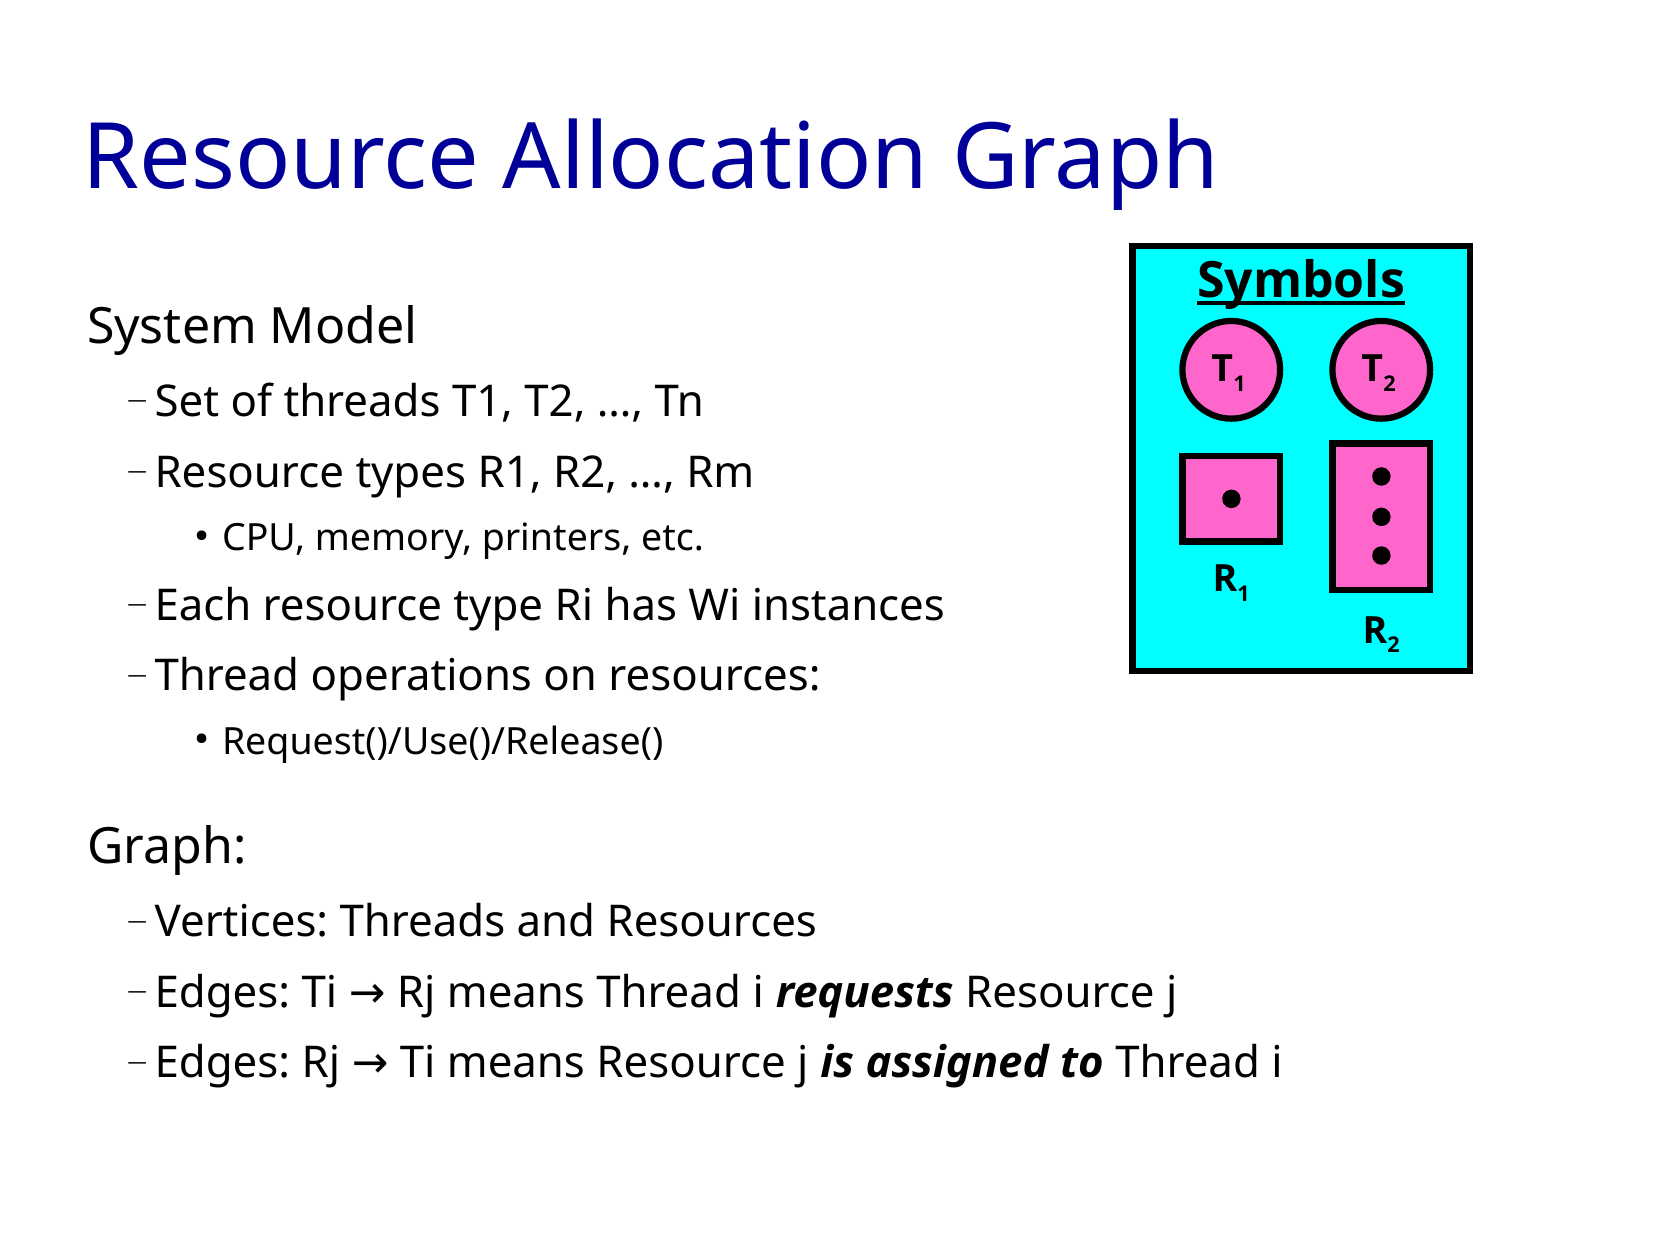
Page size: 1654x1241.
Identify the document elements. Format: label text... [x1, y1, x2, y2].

text_box T2 [1332, 320, 1431, 419]
text_box T1 [1182, 320, 1281, 419]
text_box Symbols [1182, 239, 1421, 315]
list System Model Set of threads T1, T2, …, Tn Resource types R1, R2, …, Rm CPU, memory, printers, etc. Each resource type Ri has Wi instances Thread operations on resources: Request()/Use()/Release() Graph: Vertices: Threads and Resources Edges: Ti → Rj means Thread i requests Resource j Edges: Rj → Ti means Resource j is assigned to Thread i [60, 290, 1571, 1096]
title Resource Allocation Graph [82, 49, 1571, 257]
text_box R1 [1197, 546, 1265, 613]
text_box [1132, 246, 1471, 672]
text_box R2 [1347, 598, 1415, 665]
